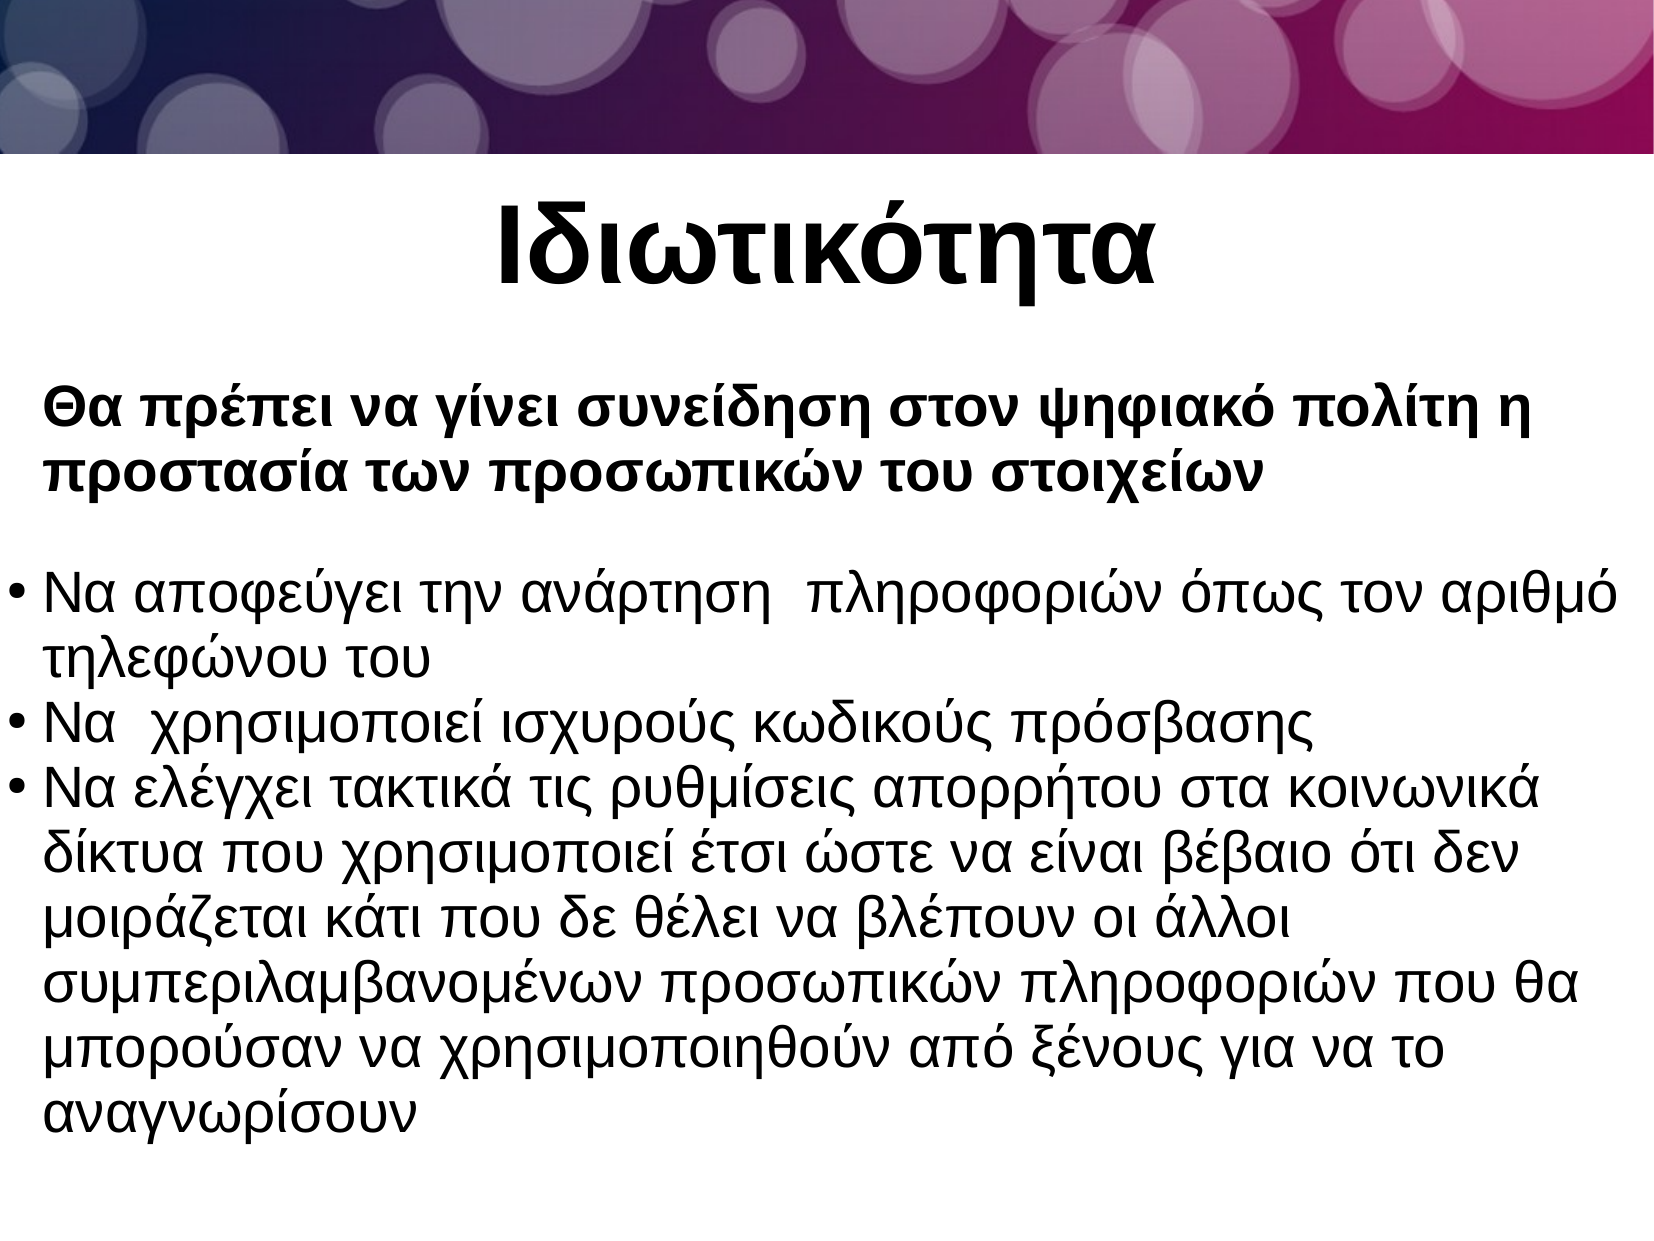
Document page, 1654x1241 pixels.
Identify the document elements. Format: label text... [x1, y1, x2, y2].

picture [0, 0, 1654, 154]
title Ιδιωτικότητα [82, 159, 1571, 331]
text_box Θα πρέπει να γίνει συνείδηση στον ψηφιακό πολίτη η προστασία των προσωπικών του στοιχείων Να αποφεύγει την ανάρτηση πληροφοριών όπως τον αριθμό τηλεφώνου του Να χρησιμοποιεί ισχυρούς κωδικούς πρόσβασης Να ελέγχει τακτικά τις ρυθμίσεις απορρήτου στα κοινωνικά δίκτυα που χρησιμοποιεί έτσι ώστε να είναι βέβαιο ότι δεν μοιράζεται κάτι που δε θέλει να βλέπουν οι άλλοι συμπεριλαμβανομένων προσωπικών πληροφοριών που θα μπορούσαν να χρησιμοποιηθούν από ξένους για να το αναγνωρίσουν [0, 366, 1654, 1171]
